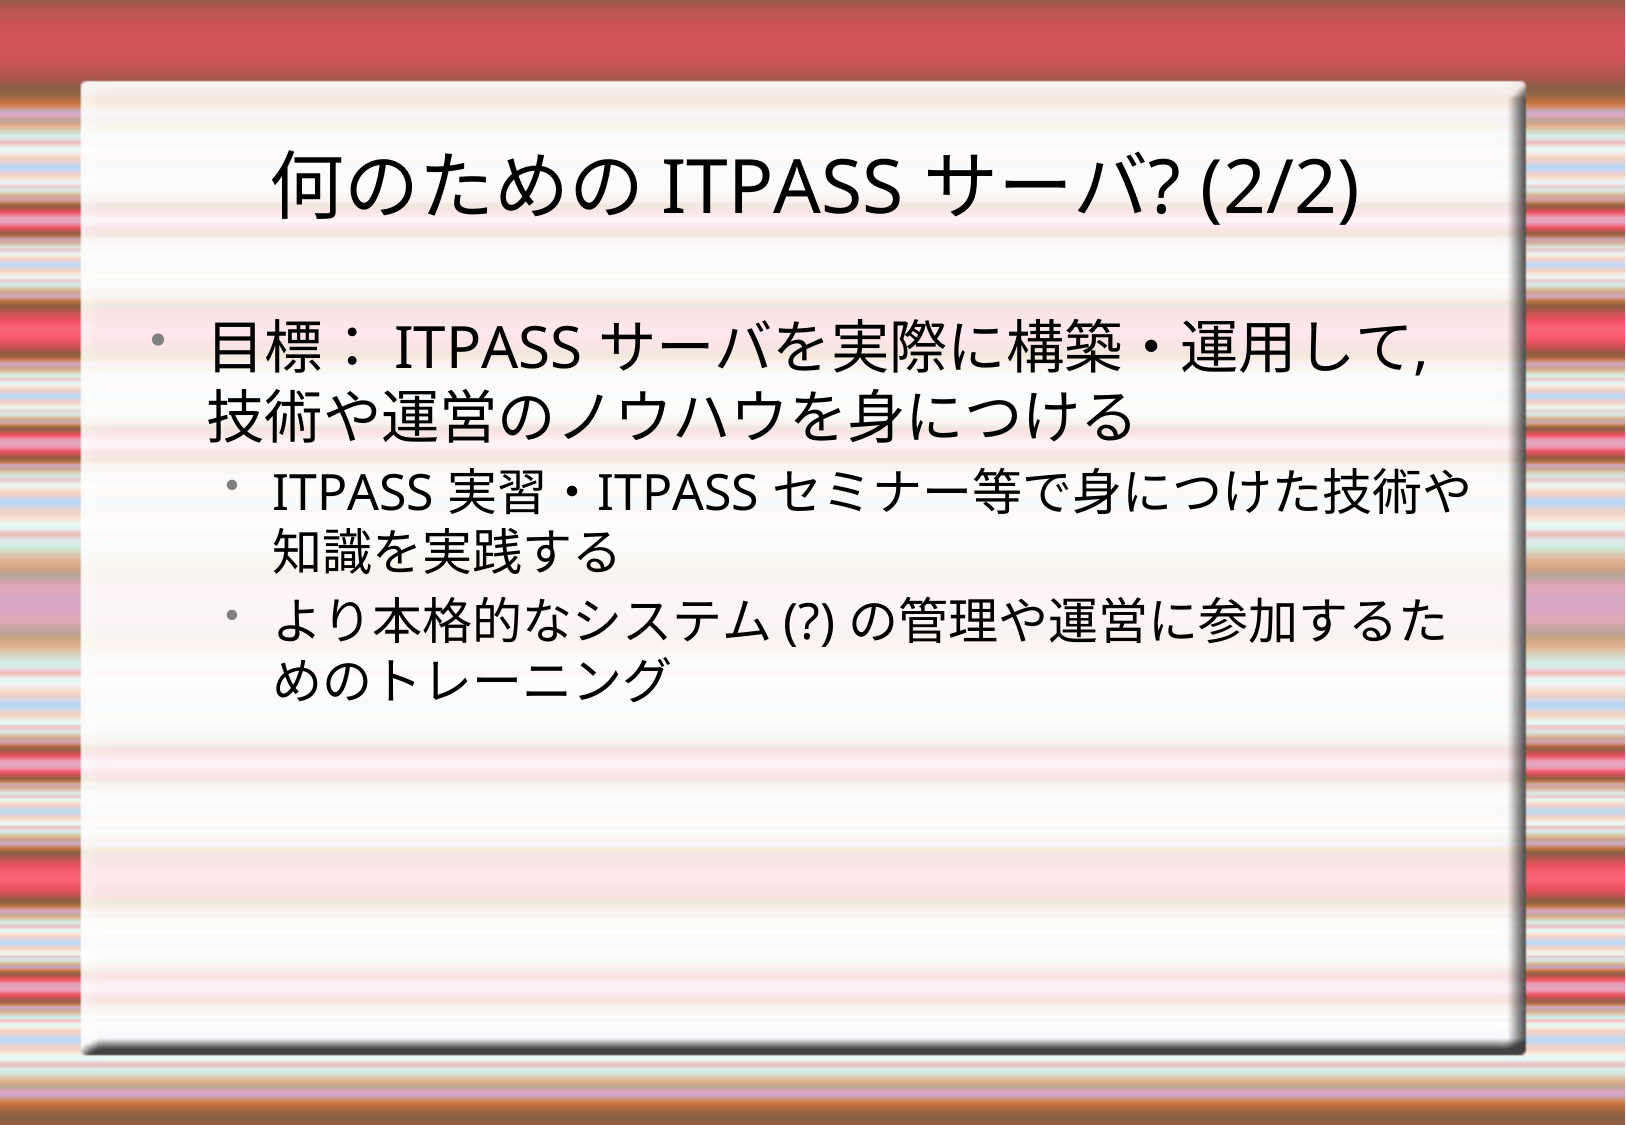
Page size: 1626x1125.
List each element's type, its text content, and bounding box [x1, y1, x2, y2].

list 目標： ITPASS サーバを実際に構築・運用して, 技術や運営のノウハウを身につける ITPASS 実習・ITPASS セミナー等で身につけた技術や知識を実践する より本格的なシステム (?) の管理や運営に参加するためのトレーニング [135, 302, 1494, 1041]
title 何のための ITPASS サーバ? (2/2) [135, 90, 1494, 278]
picture [0, 0, 1625, 1125]
